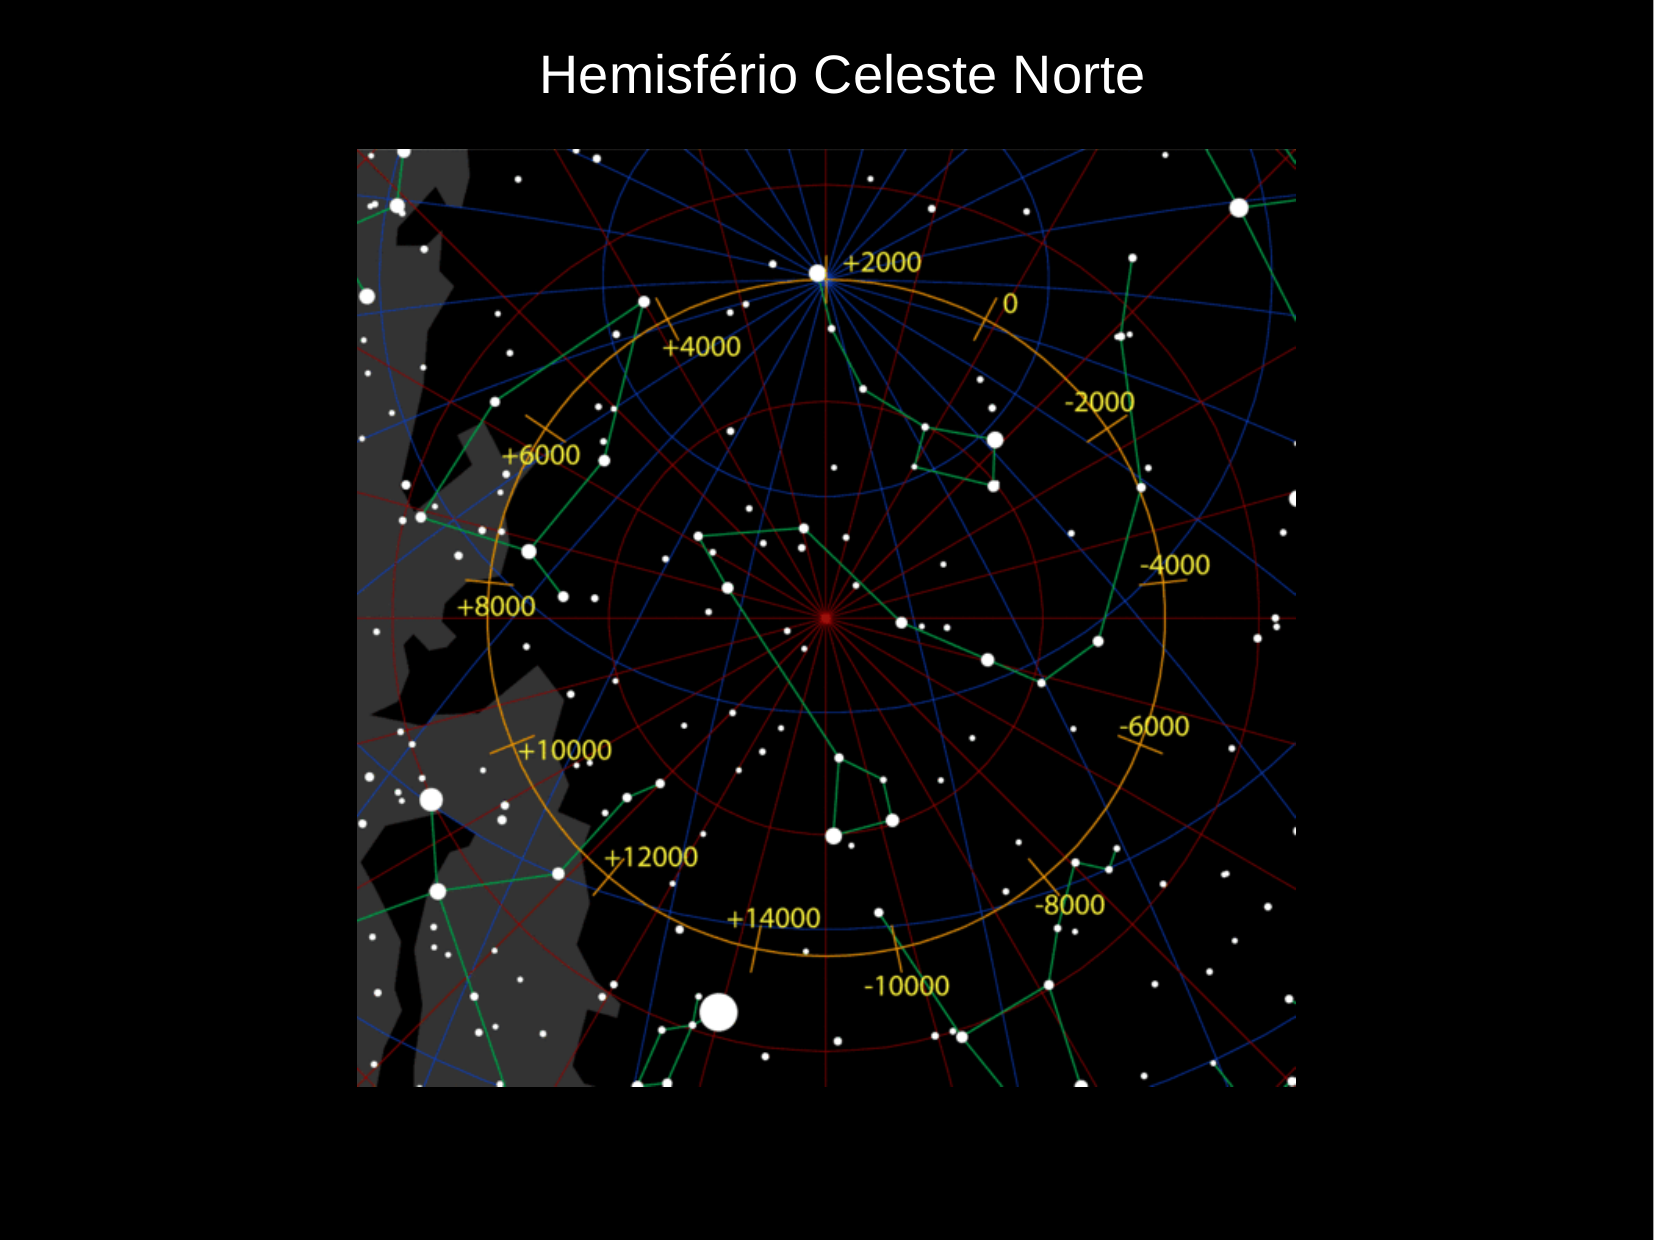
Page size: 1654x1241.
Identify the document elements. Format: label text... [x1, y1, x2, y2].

text_box Hemisfério Celeste Norte [525, 37, 1162, 120]
picture [357, 149, 1296, 1087]
